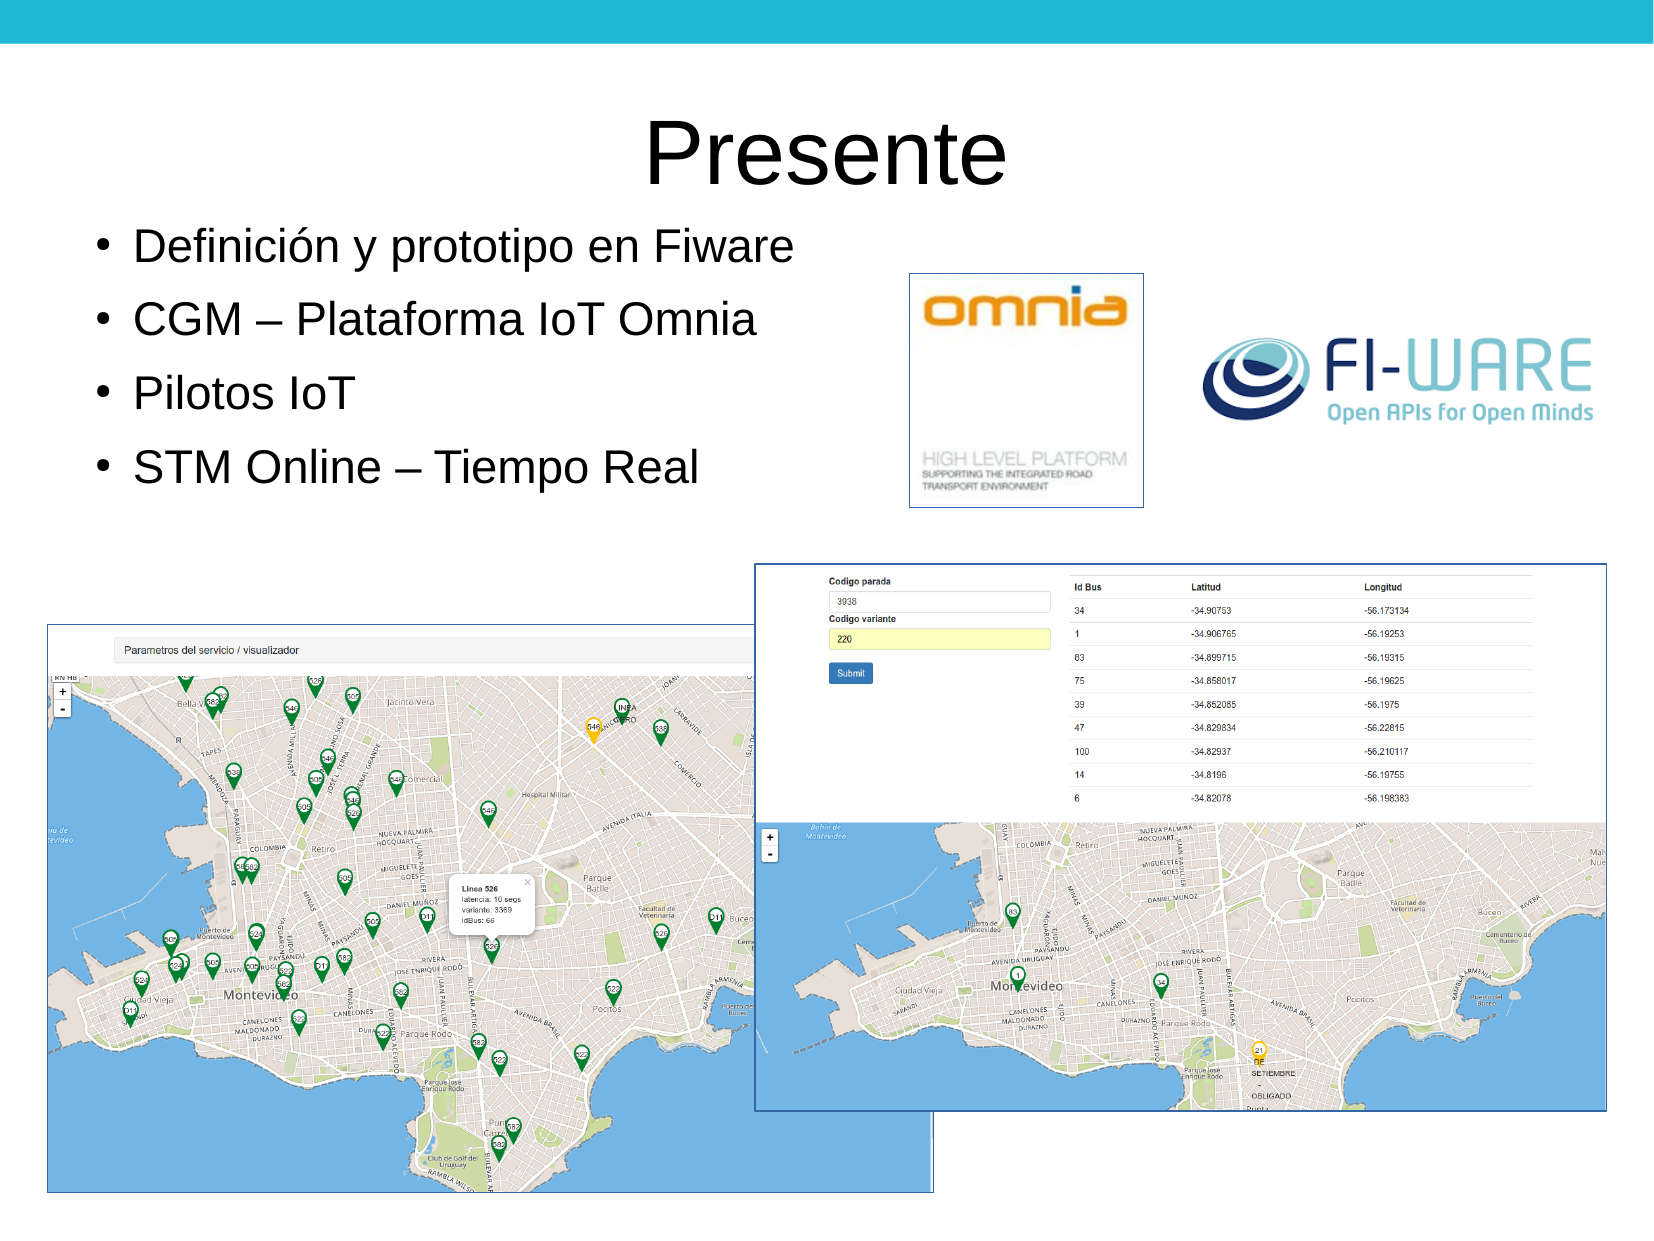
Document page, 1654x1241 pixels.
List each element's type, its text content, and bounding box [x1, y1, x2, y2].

title Presente [82, 49, 1571, 219]
picture [47, 624, 934, 1193]
list Definición y prototipo en Fiware CGM – Plataforma IoT Omnia Pilotos IoT STM Online – Tiempo Real [82, 219, 1607, 497]
picture [0, 0, 1654, 44]
picture [1181, 307, 1616, 448]
picture [755, 564, 1606, 1111]
picture [909, 273, 1144, 508]
